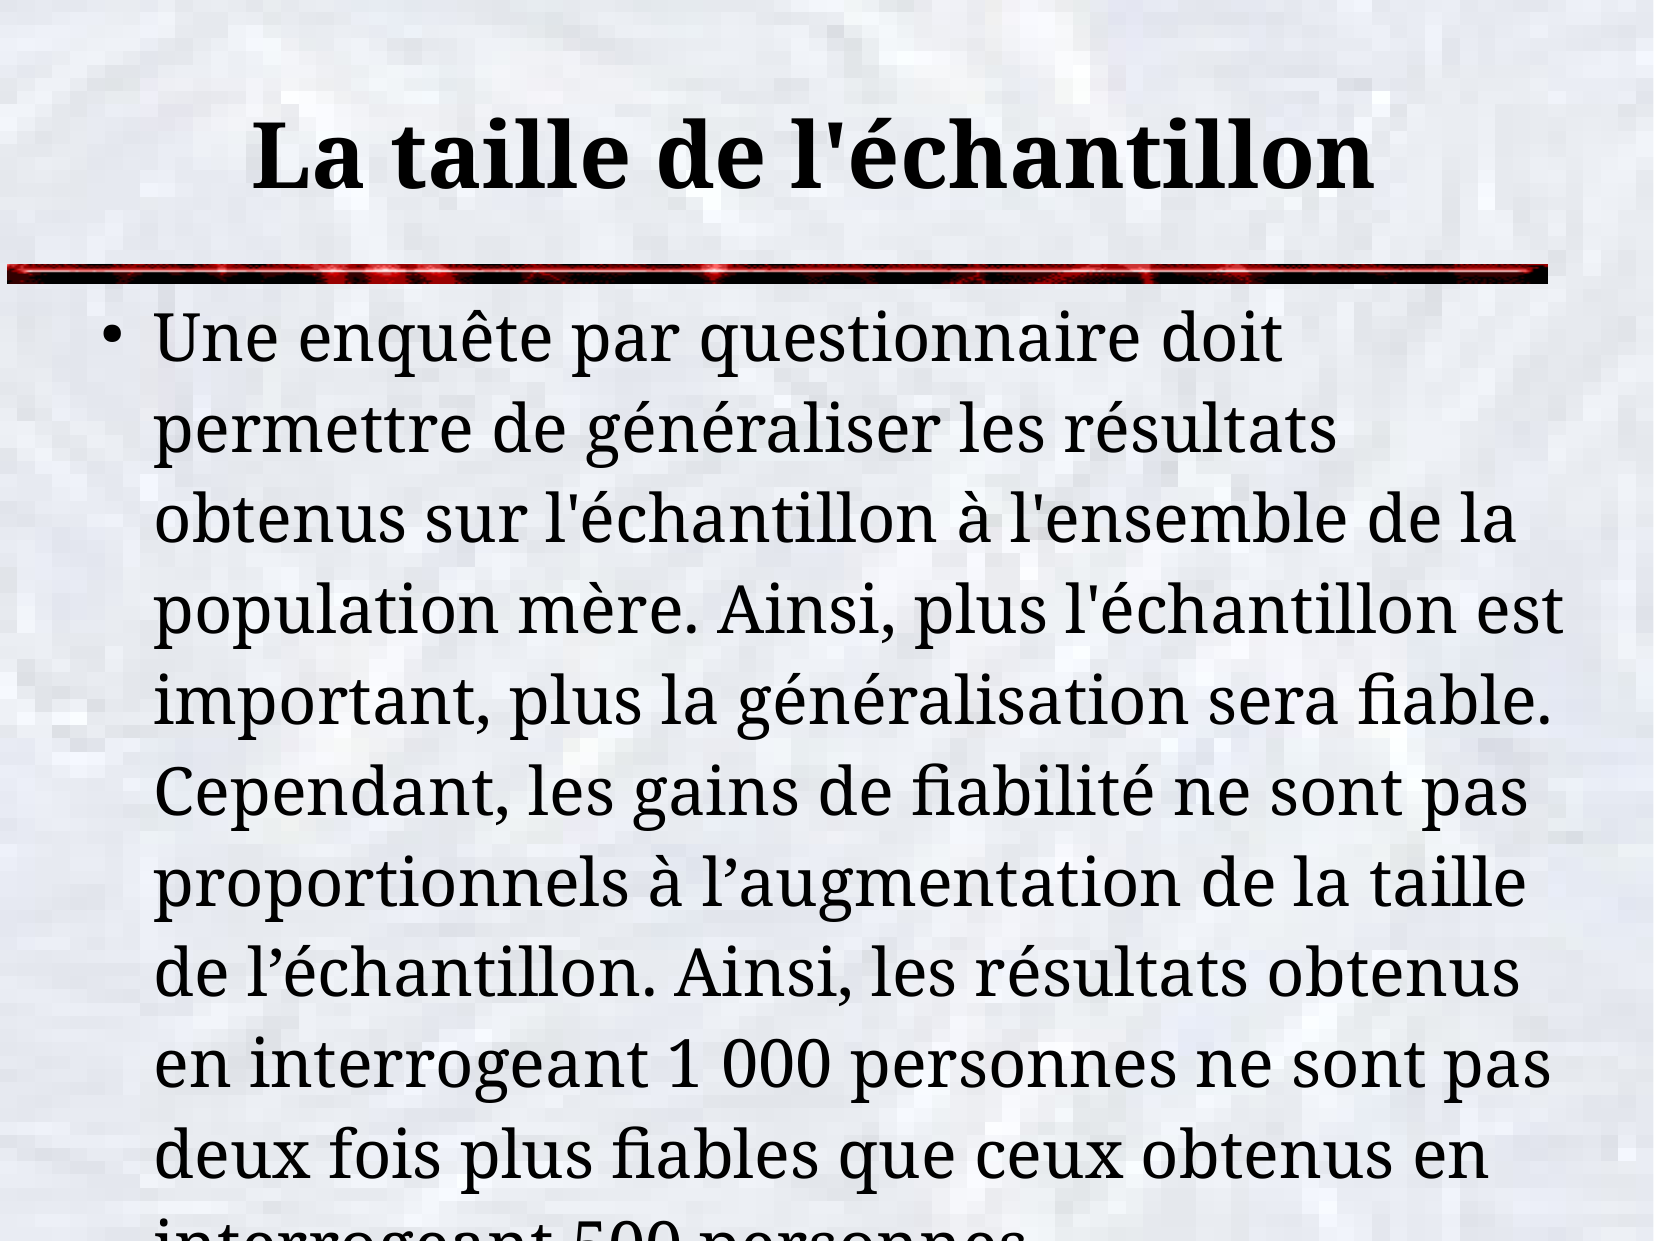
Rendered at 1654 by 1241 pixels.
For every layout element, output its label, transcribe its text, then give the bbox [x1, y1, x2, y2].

picture [190, 1237, 203, 1241]
picture [655, 1224, 672, 1241]
picture [618, 1224, 635, 1241]
picture [714, 1237, 728, 1241]
picture [253, 1236, 265, 1241]
picture [935, 1237, 948, 1241]
picture [389, 1236, 400, 1241]
picture [974, 1236, 986, 1241]
picture [752, 1236, 764, 1241]
list Une enquête par questionnaire doit permettre de généraliser les résultats obtenus sur l'échantillon à l'ensemble de la population mère. Ainsi, plus l'échantillon est important, plus la généralisation sera fiable. Cependant, les gains de fiabilité ne sont pas proportionnels à l’augmentation de la taille de l’échantillon. Ainsi, les résultats obtenus en interrogeant 1 000 personnes ne sont pas deux fois plus fiables que ceux obtenus en interrogeant 500 personnes. [82, 290, 1571, 1109]
picture [1007, 1236, 1019, 1241]
picture [426, 1236, 438, 1241]
picture [892, 1237, 905, 1241]
title La taille de l'échantillon [82, 49, 1571, 257]
picture [0, 0, 1654, 1241]
picture [503, 1237, 516, 1241]
picture [351, 1236, 366, 1241]
picture [461, 1236, 473, 1241]
picture [817, 1236, 829, 1241]
picture [850, 1236, 865, 1241]
